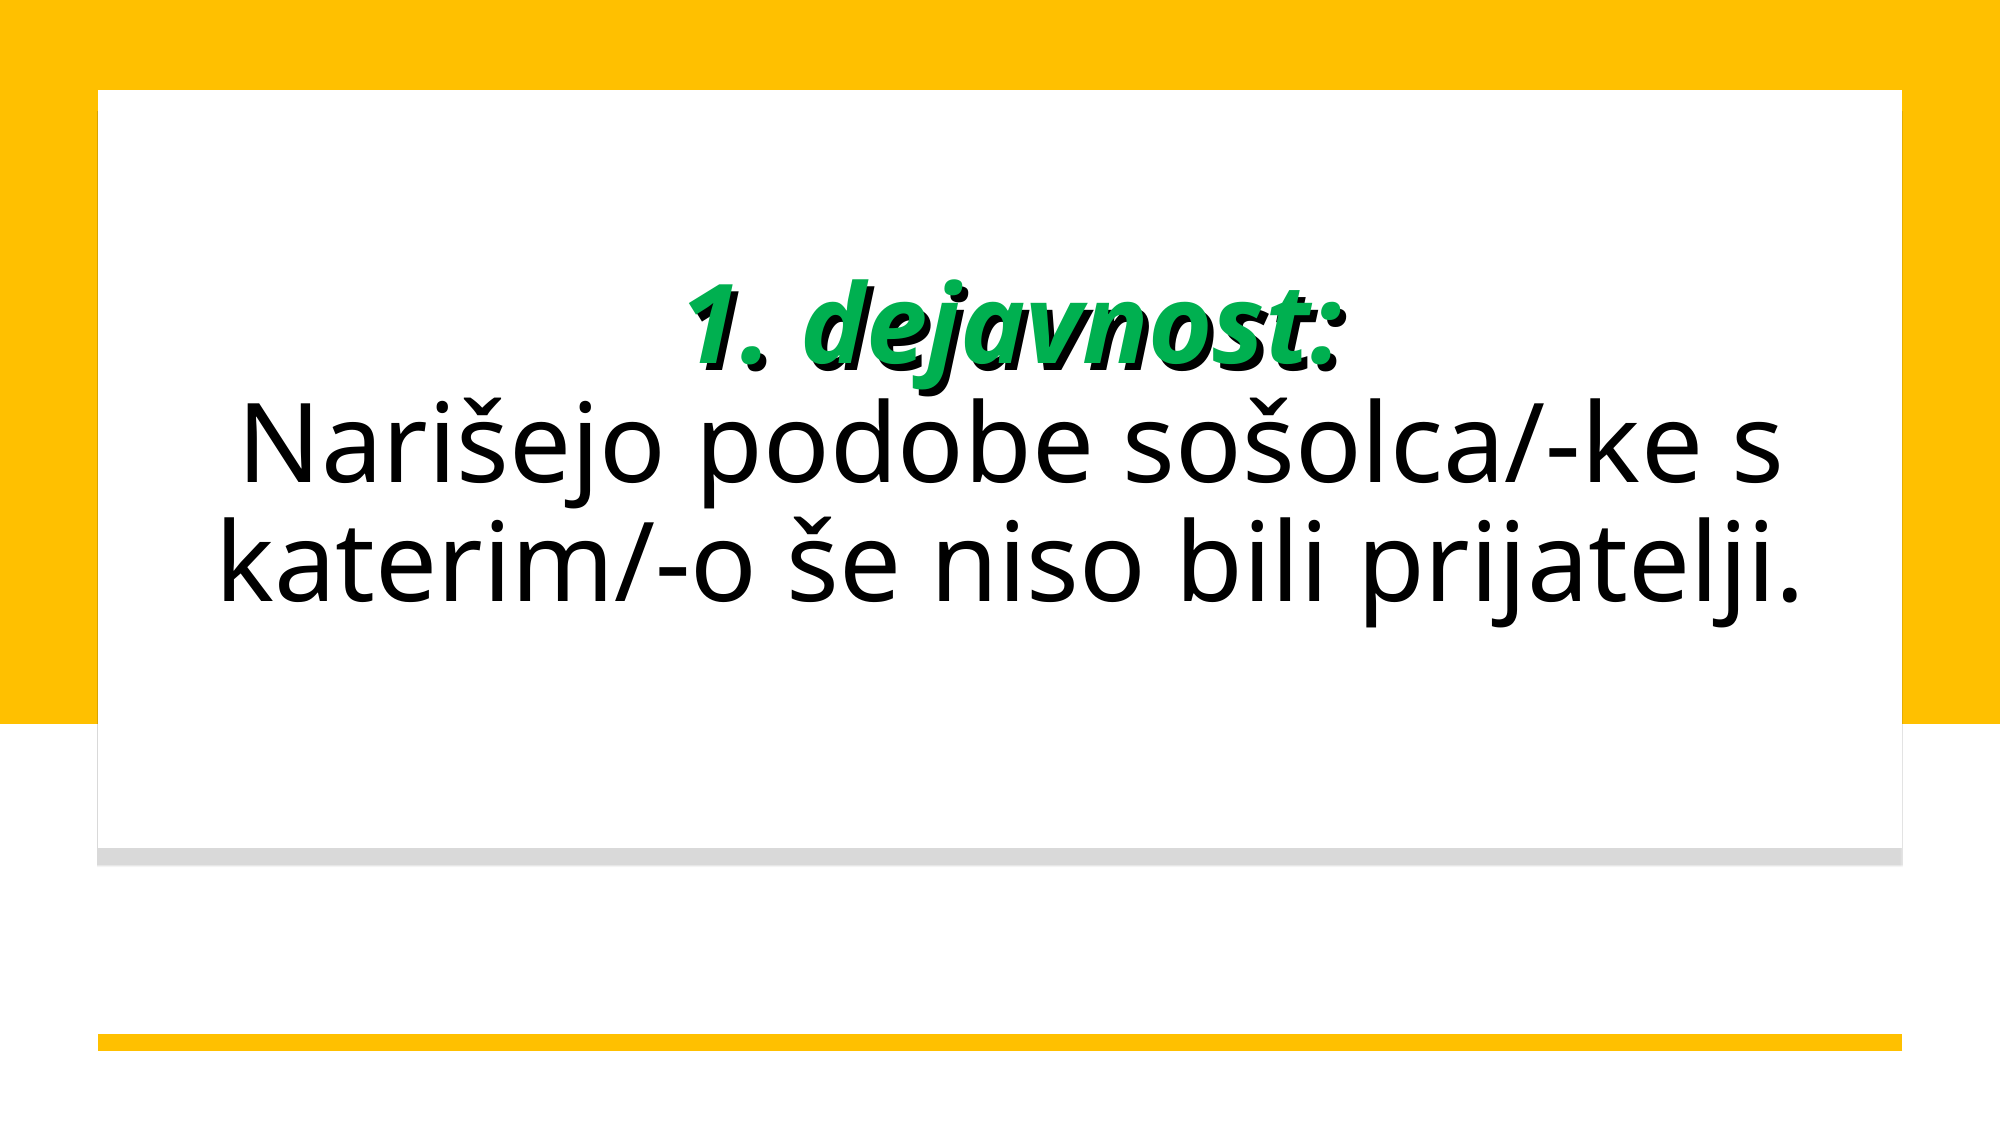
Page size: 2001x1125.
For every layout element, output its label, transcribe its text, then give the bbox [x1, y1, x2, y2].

text_box [0, 0, 2000, 1125]
title 1. dejavnost: Narišejo podobe sošolca/-ke s katerim/-o še niso bili prijatelji. [194, 206, 1828, 689]
